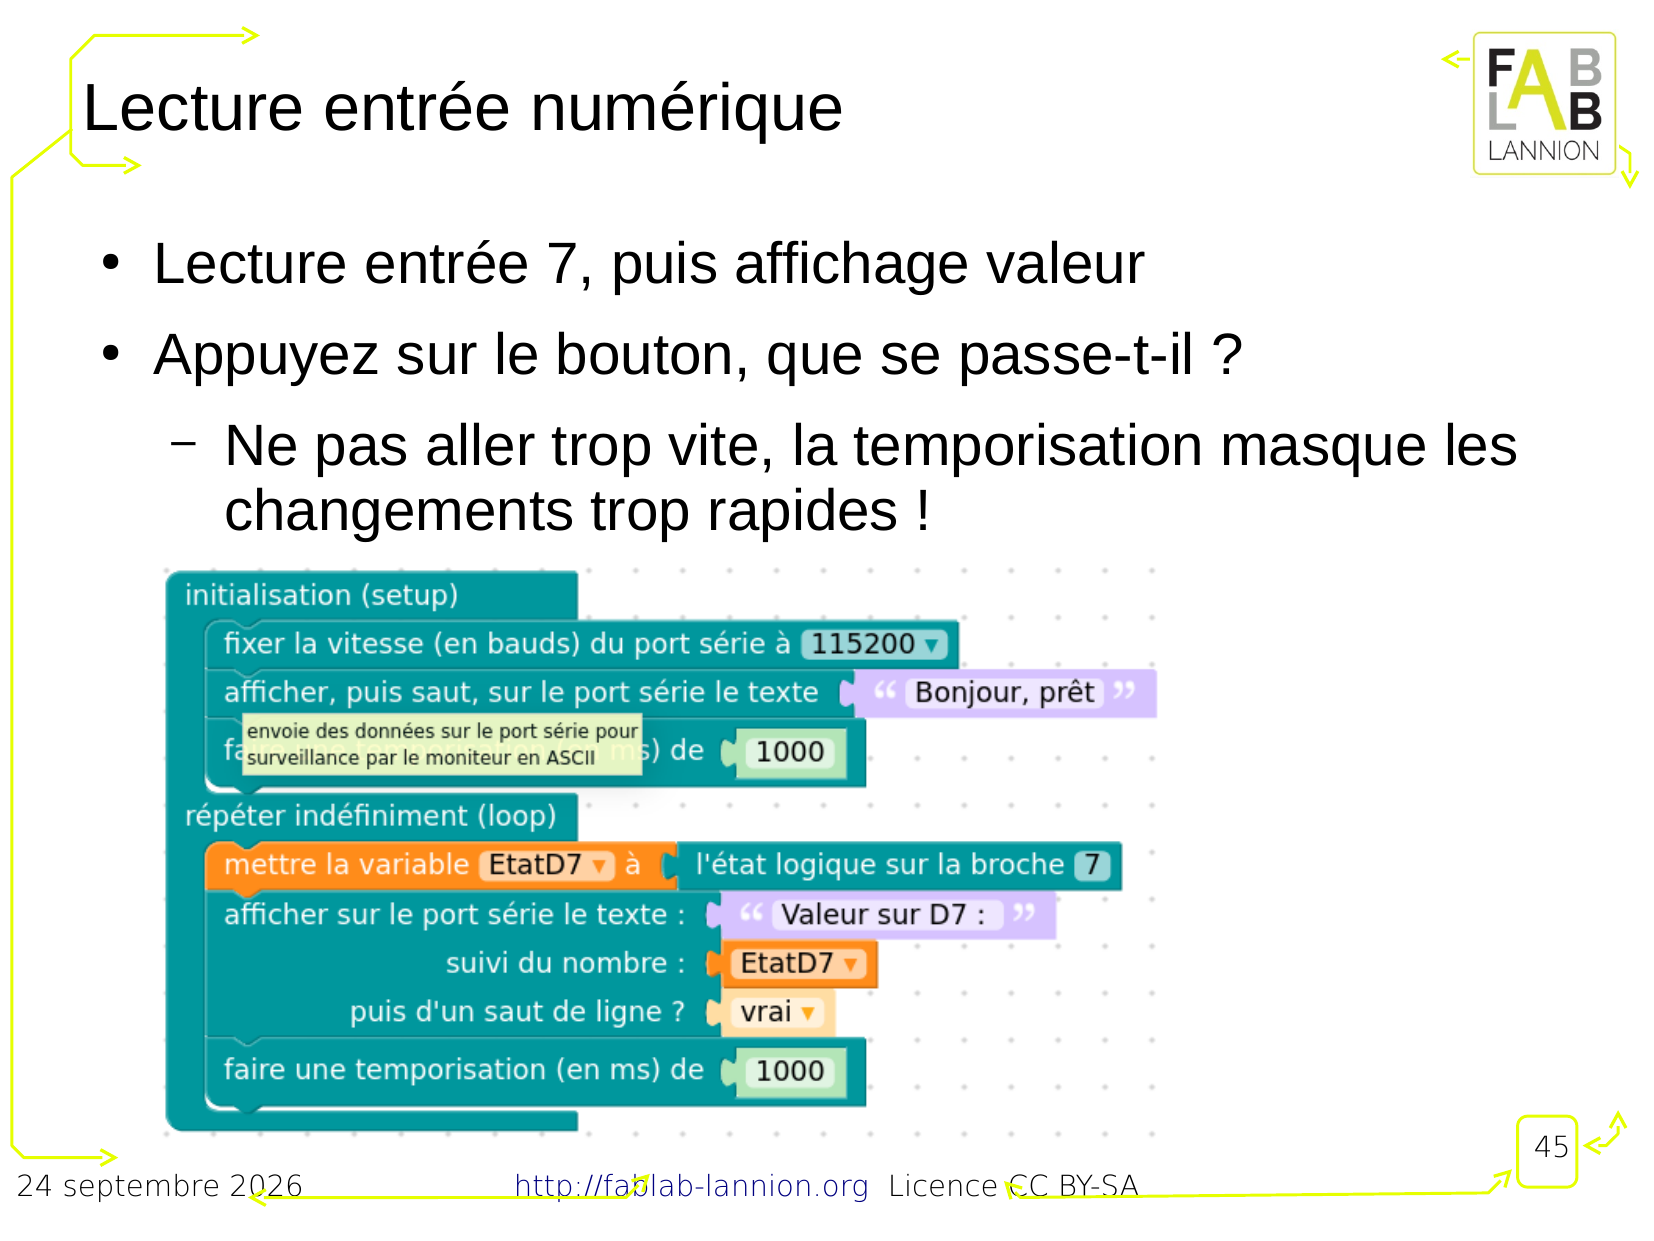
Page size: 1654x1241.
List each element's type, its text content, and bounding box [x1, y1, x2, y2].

picture [147, 552, 1170, 1164]
picture [1470, 29, 1619, 178]
title Lecture entrée numérique [82, 49, 1441, 166]
list Lecture entrée 7, puis affichage valeur Appuyez sur le bouton, que se passe-t-il ? Ne pas aller trop vite, la temporisation masque les changements trop rapides ! [82, 231, 1571, 1052]
